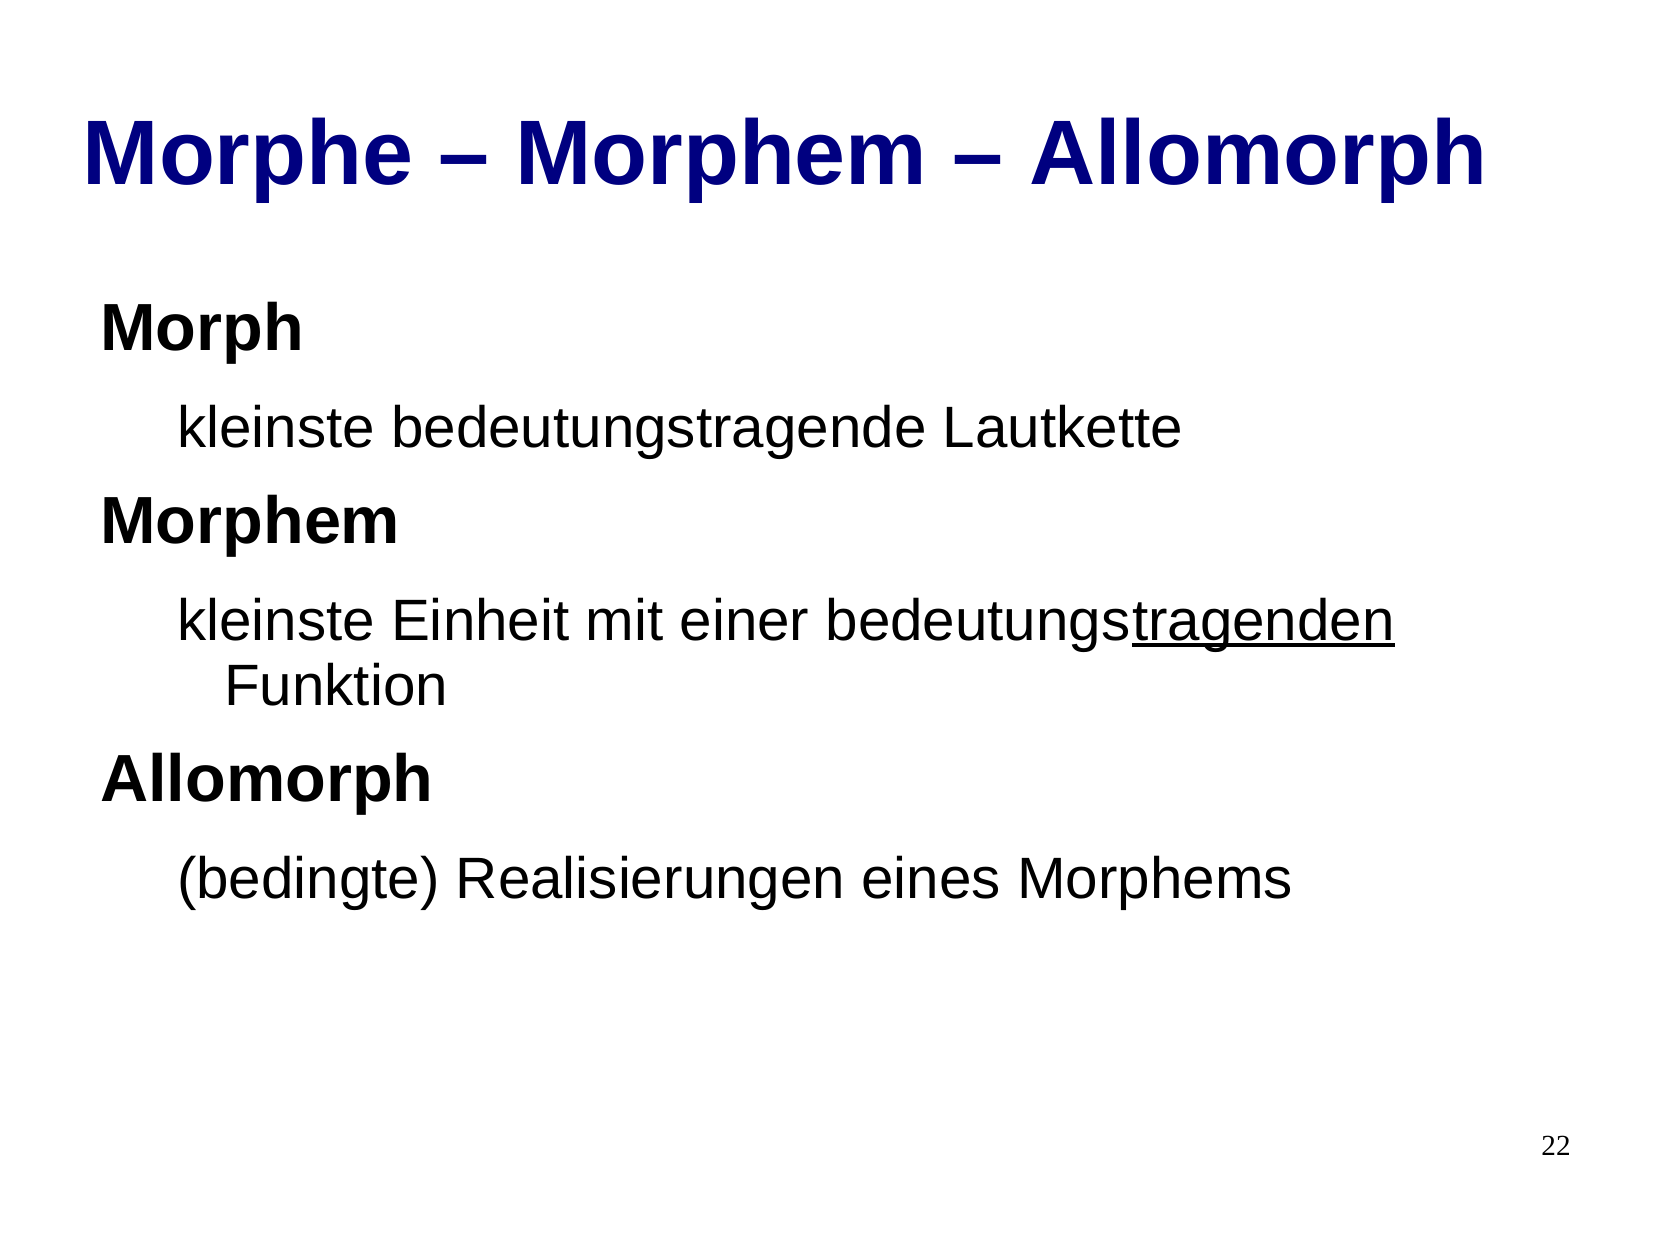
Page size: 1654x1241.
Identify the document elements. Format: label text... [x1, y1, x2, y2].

list Morph kleinste bedeutungstragende Lautkette Morphem kleinste Einheit mit einer bedeutungstragenden Funktion Allomorph (bedingte) Realisierungen eines Morphems [82, 290, 1571, 1094]
title Morphe – Morphem – Allomorph [82, 49, 1571, 257]
